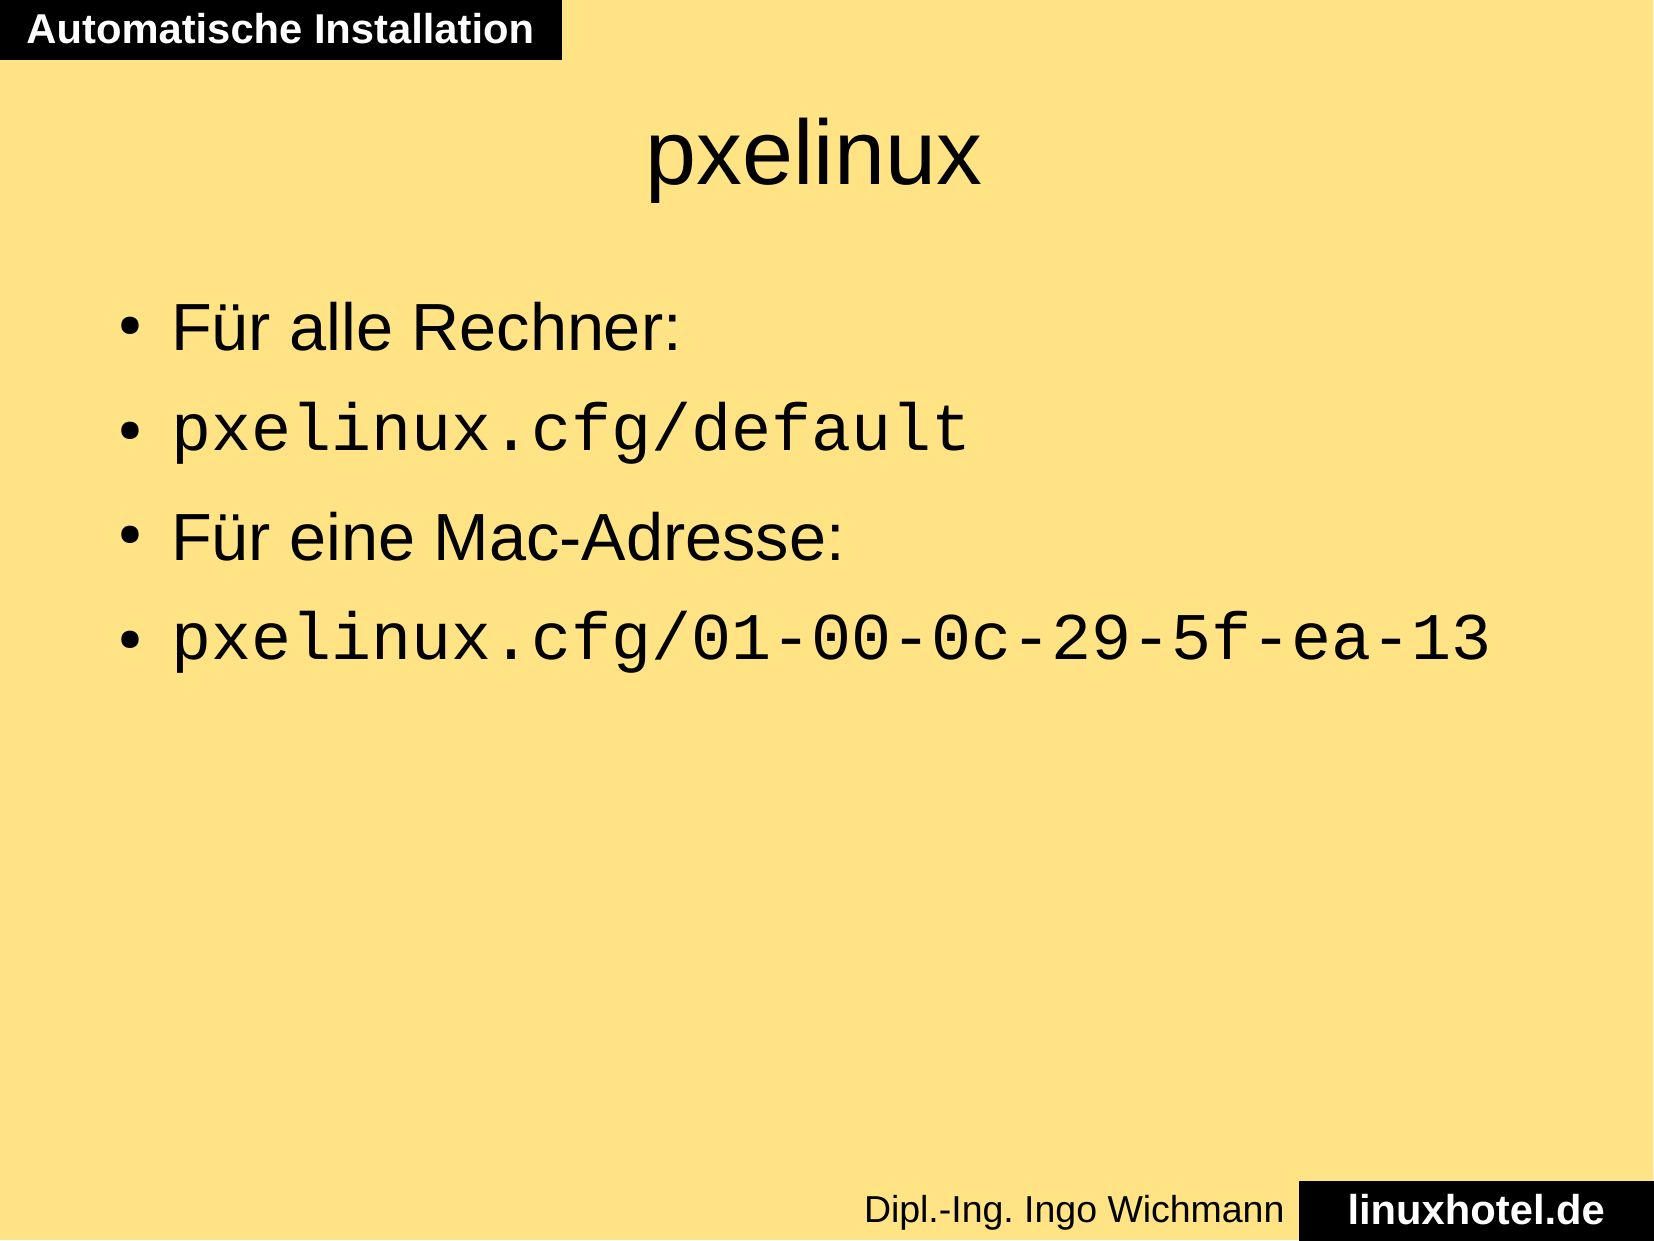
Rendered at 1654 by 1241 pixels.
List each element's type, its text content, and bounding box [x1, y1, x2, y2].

title pxelinux [82, 49, 1571, 257]
text_box Dipl.-Ing. Ingo Wichmann [849, 1181, 1300, 1238]
list Für alle Rechner: pxelinux.cfg/default Für eine Mac-Adresse: pxelinux.cfg/01-00-0c-29-5f-ea-13 [82, 290, 1571, 1094]
text_box linuxhotel.de [1299, 1181, 1654, 1241]
text_box Automatische Installation [0, 0, 562, 60]
